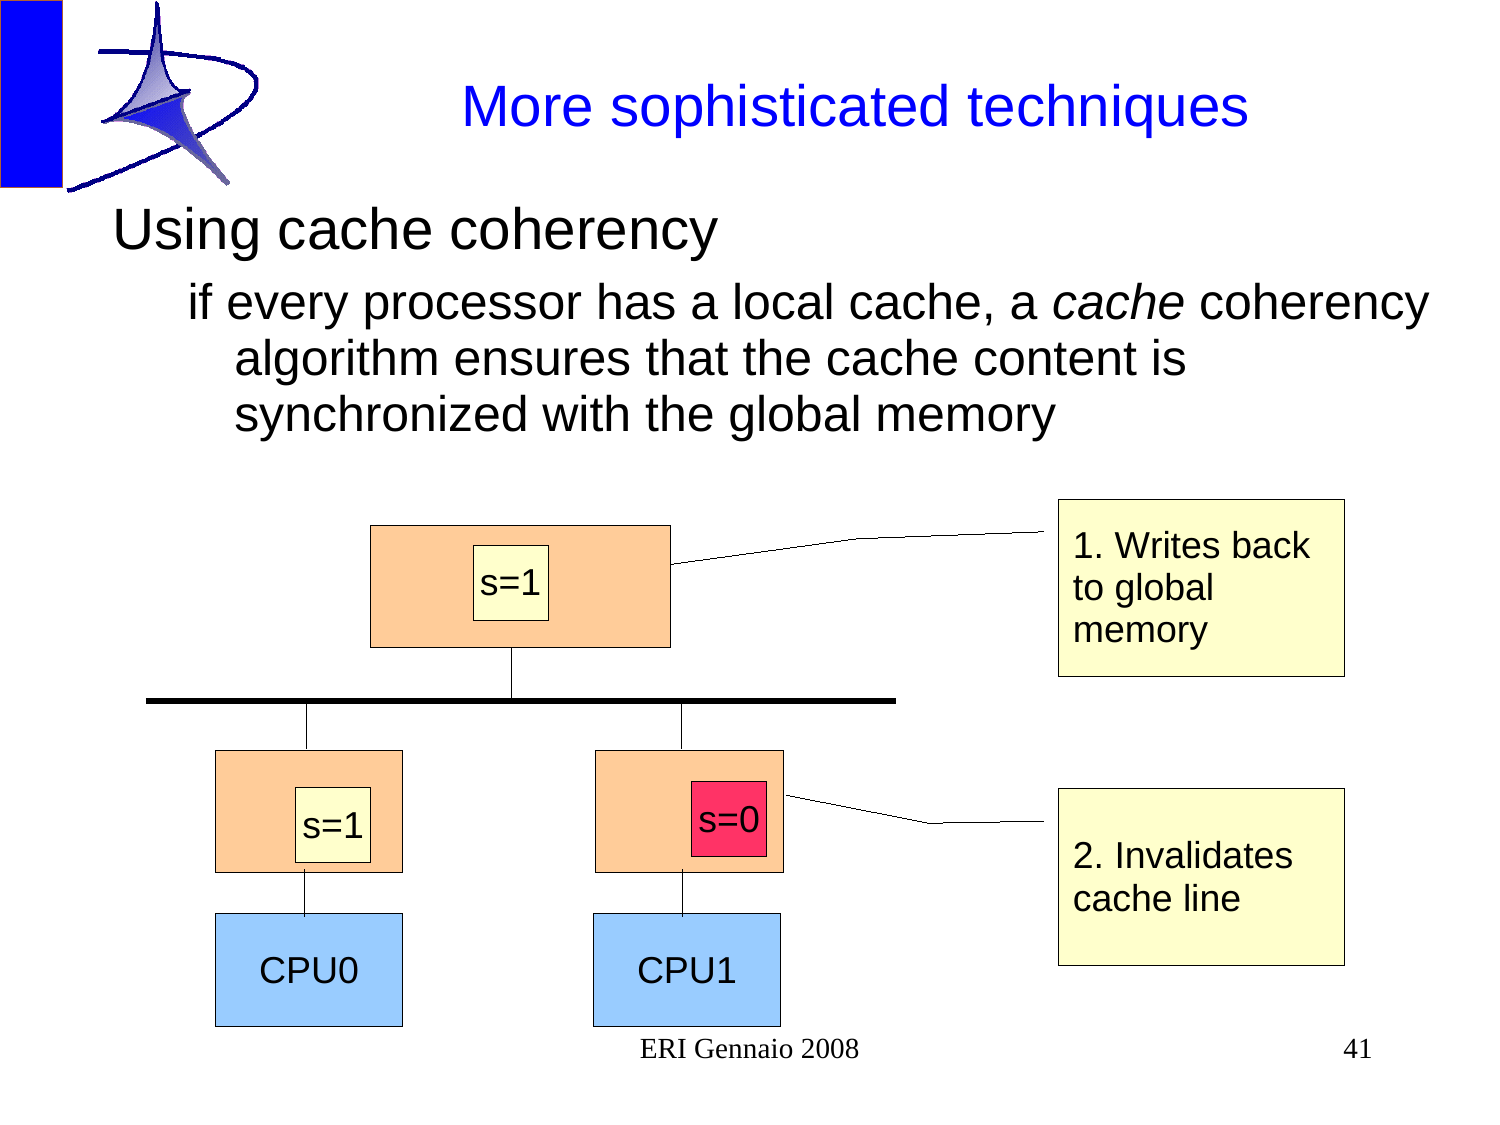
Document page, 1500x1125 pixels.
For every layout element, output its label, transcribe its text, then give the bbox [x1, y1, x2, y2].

title More sophisticated techniques [262, 32, 1450, 181]
text_box s=0 [691, 781, 767, 857]
list Using cache coherency if every processor has a local cache, a cache coherency algorithm ensures that the cache content is synchronized with the global memory [112, 196, 1450, 472]
text_box 1. Writes back to global memory [1058, 499, 1344, 676]
text_box 2. Invalidates cache line [1058, 788, 1344, 966]
text_box CPU0 [215, 913, 403, 1027]
text_box s=1 [295, 787, 371, 863]
text_box [595, 750, 784, 873]
picture [62, 0, 263, 197]
text_box [215, 750, 403, 873]
text_box [370, 525, 671, 648]
text_box CPU1 [593, 913, 781, 1027]
text_box s=1 [473, 545, 549, 621]
